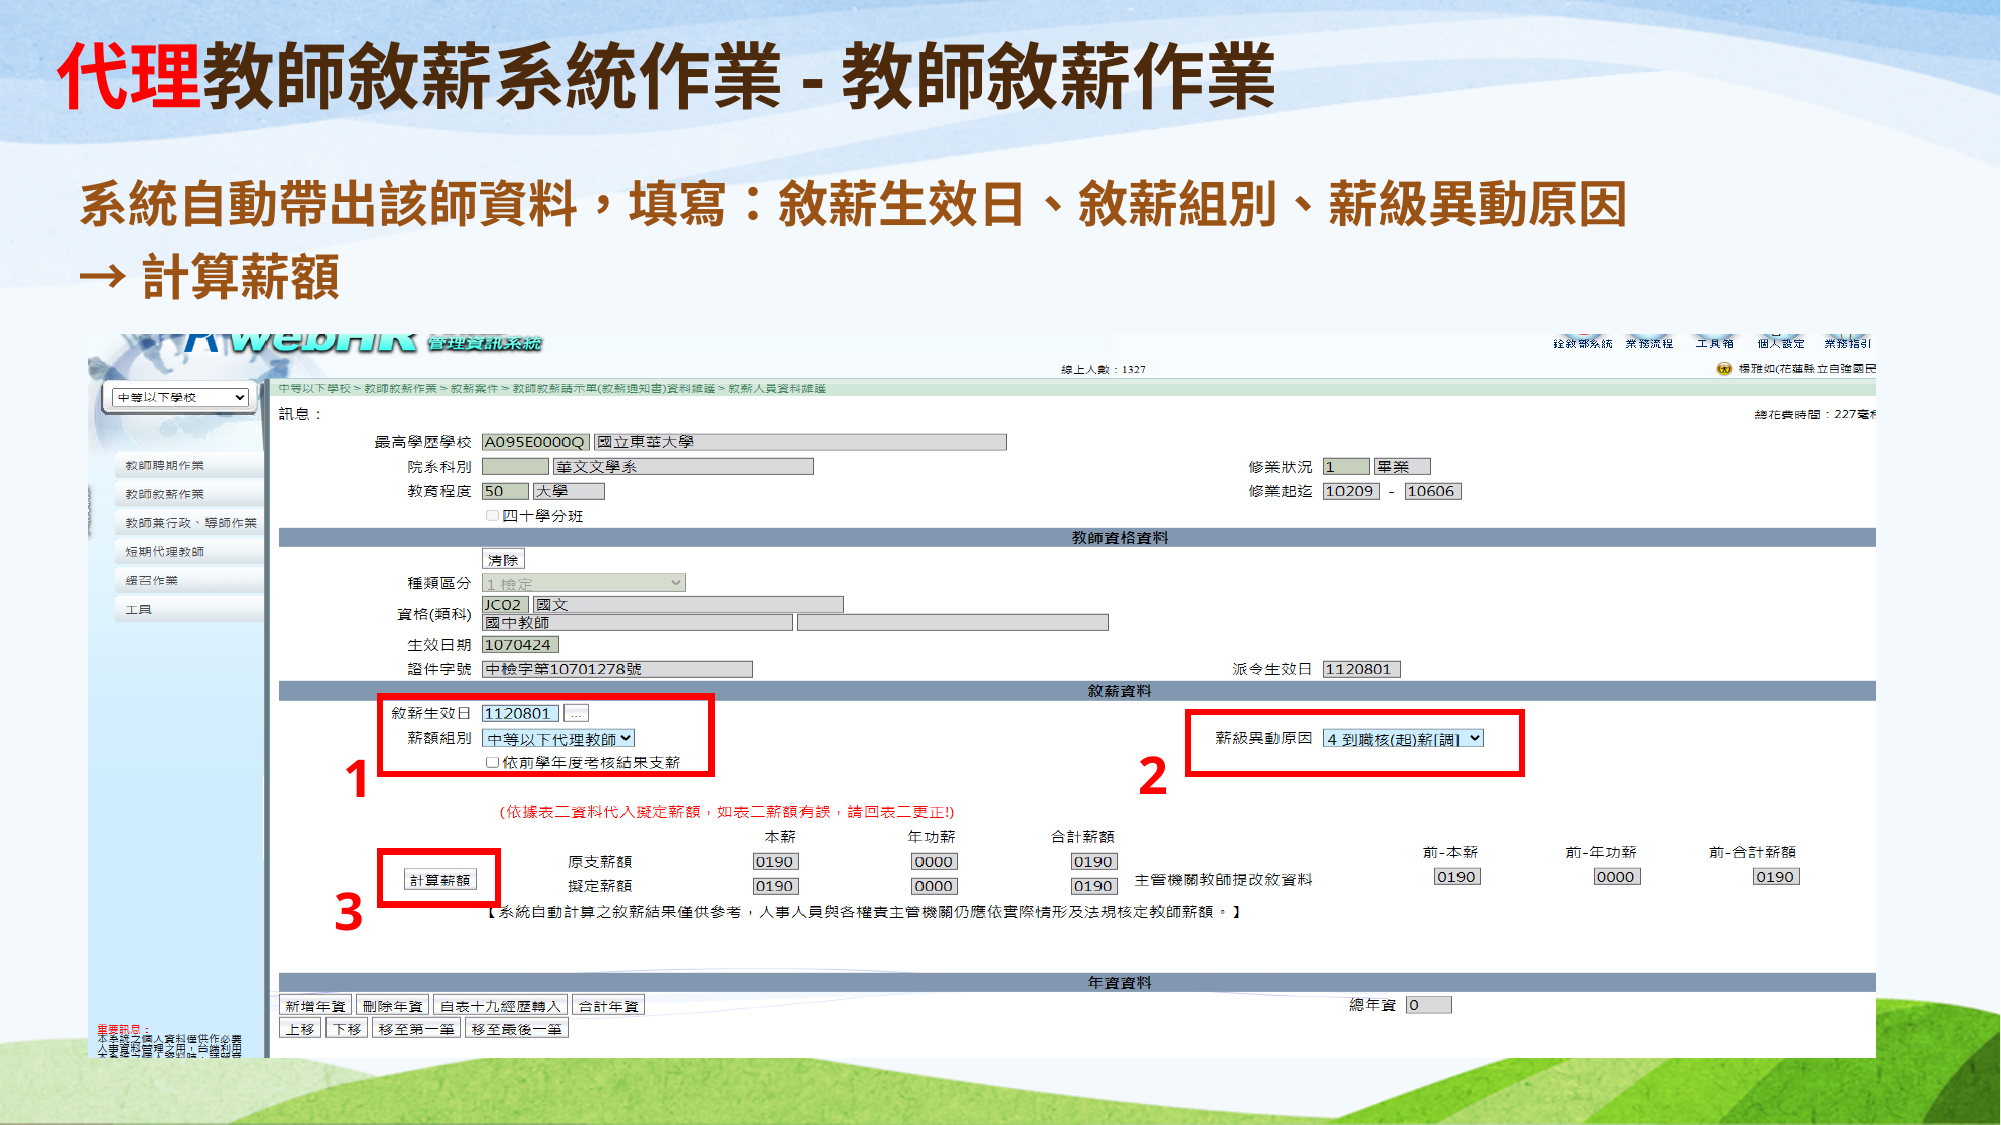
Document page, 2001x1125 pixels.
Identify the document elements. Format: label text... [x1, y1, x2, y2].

text_box 1 [328, 737, 389, 816]
text_box 2 [1123, 735, 1184, 813]
text_box 3 [319, 871, 379, 949]
text_box 系統自動帶出該師資料，填寫：敘薪生效日、敘薪組別、薪級異動原因 →計算薪額 [63, 105, 1935, 314]
picture [0, 0, 2001, 1125]
title 代理教師敘薪系統作業-教師敘薪作業 [41, 33, 1385, 127]
